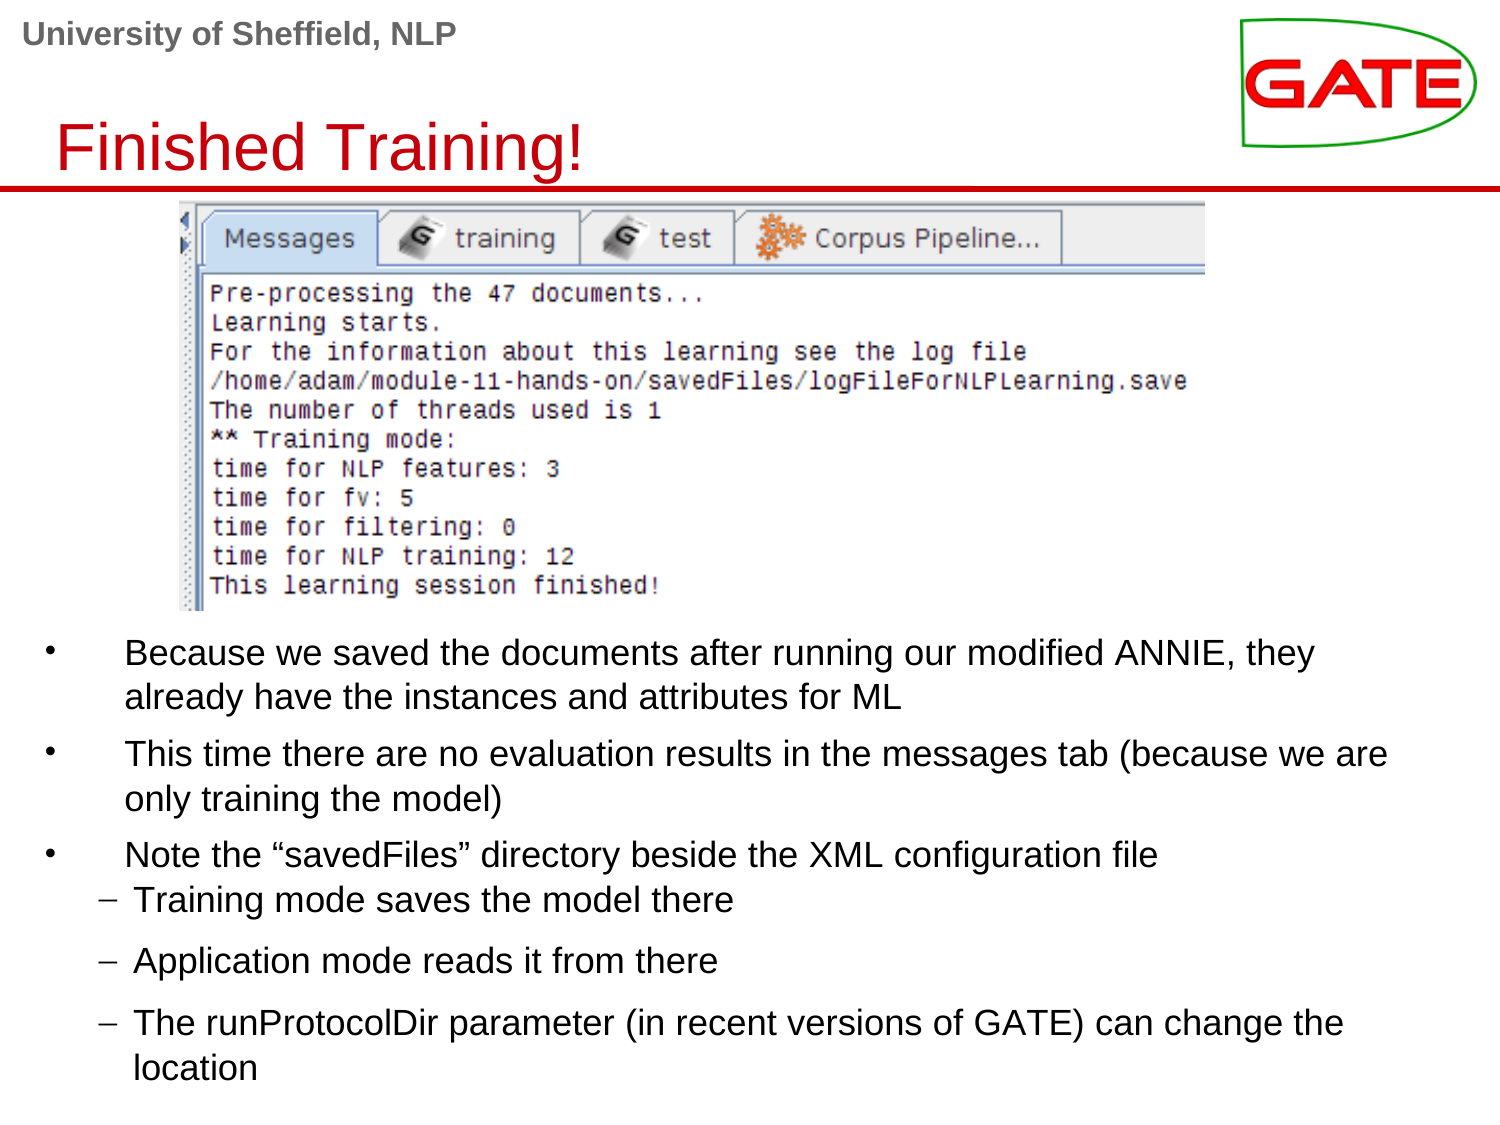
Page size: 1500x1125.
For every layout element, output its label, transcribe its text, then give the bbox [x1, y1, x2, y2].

title Finished Training! [41, 37, 1391, 254]
picture [179, 200, 1205, 612]
list Because we saved the documents after running our modified ANNIE, they already have the instances and attributes for ML This time there are no evaluation results in the messages tab (because we are only training the model) Note the “savedFiles” directory beside the XML configuration file Training mode saves the model there Application mode reads it from there The runProtocolDir parameter (in recent versions of GATE) can change the location [29, 620, 1426, 1099]
picture [1240, 18, 1477, 148]
